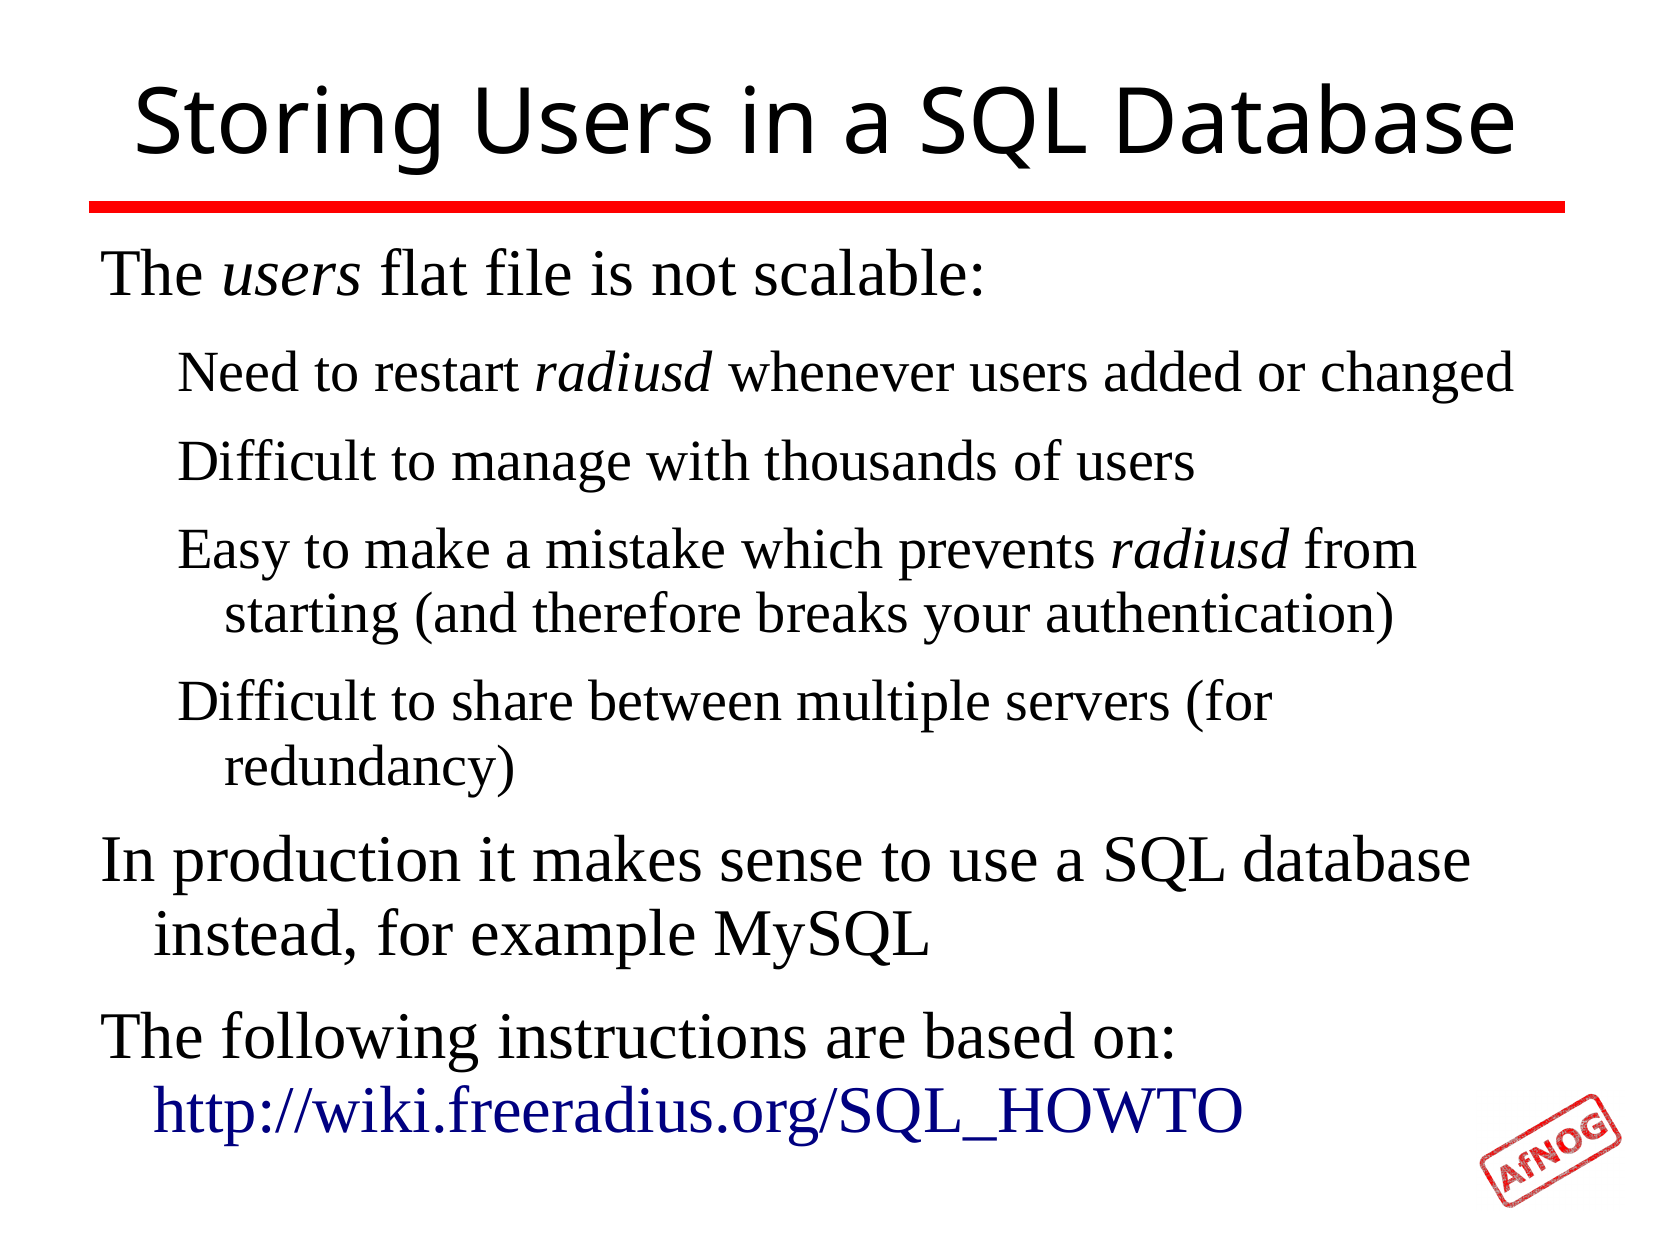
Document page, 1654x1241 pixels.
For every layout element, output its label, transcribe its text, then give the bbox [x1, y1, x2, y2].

list The users flat file is not scalable: Need to restart radiusd whenever users added or changed Difficult to manage with thousands of users Easy to make a mistake which prevents radiusd from starting (and therefore breaks your authentication) Difficult to share between multiple servers (for redundancy) In production it makes sense to use a SQL database instead, for example MySQL The following instructions are based on: http://wiki.freeradius.org/SQL_HOWTO [82, 236, 1571, 1148]
title Storing Users in a SQL Database [88, 29, 1565, 207]
picture [1476, 1090, 1625, 1211]
